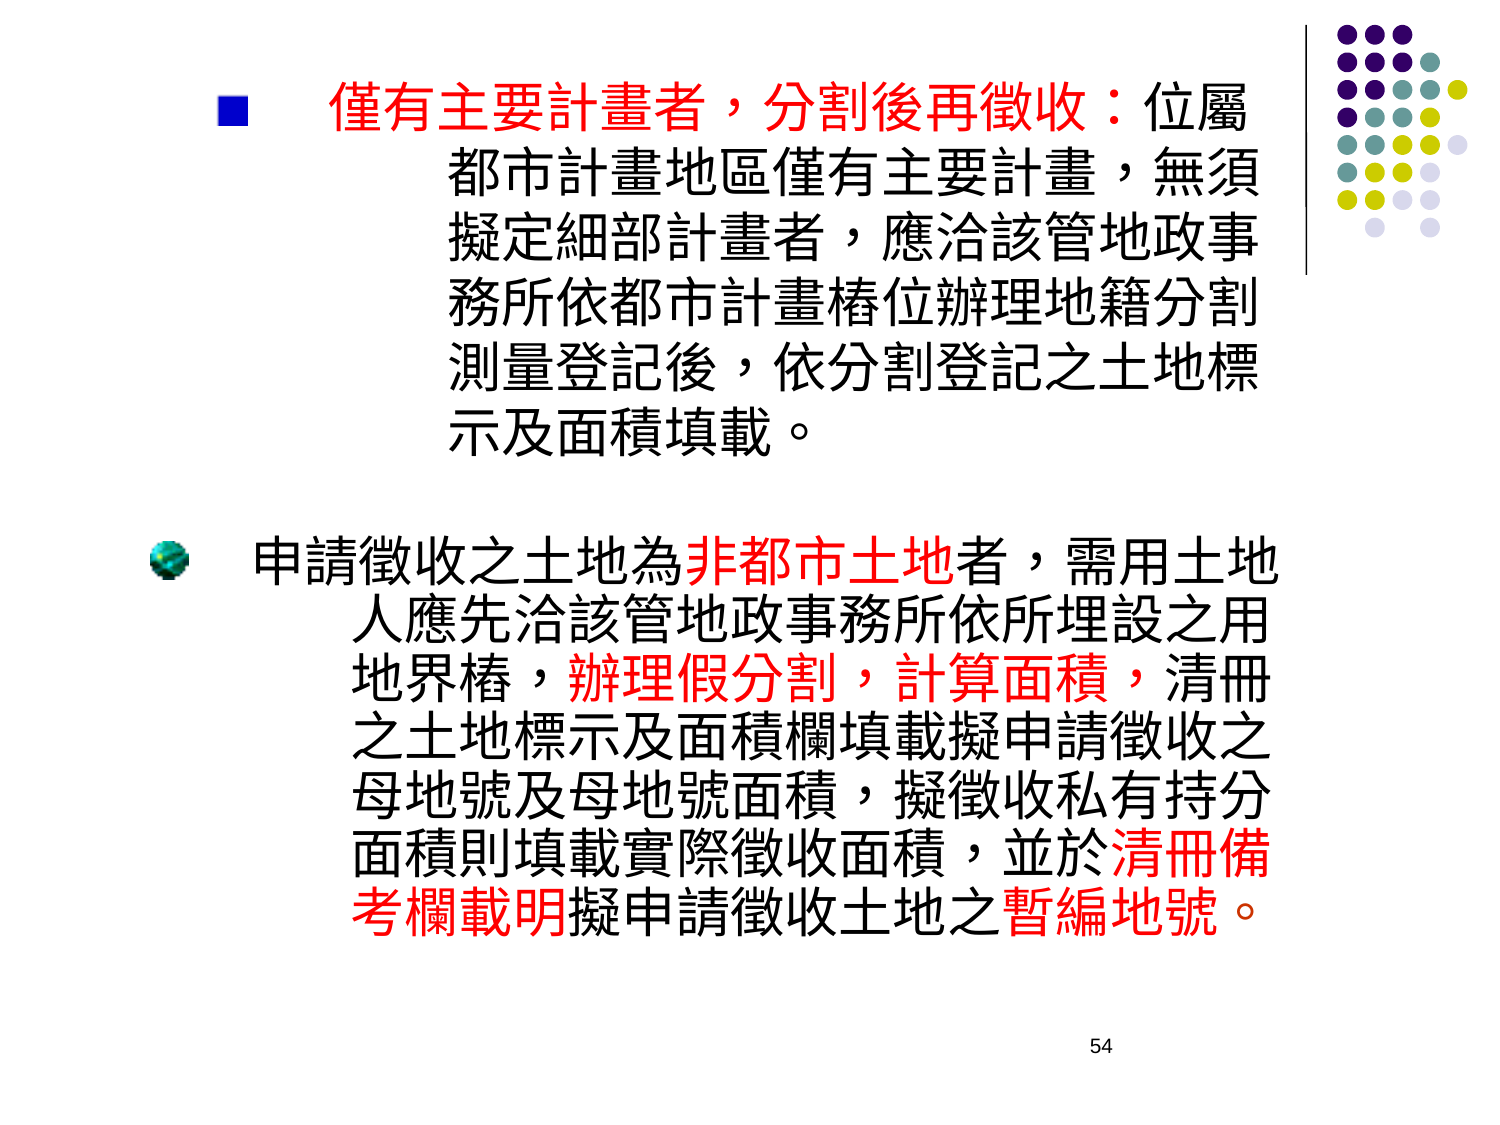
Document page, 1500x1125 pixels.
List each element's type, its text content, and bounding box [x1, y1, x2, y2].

text_box [1074, 1025, 1426, 1101]
list 申請徵收之土地為非都市土地者，需用土地人應先洽該管地政事務所依所埋設之用地界樁，辦理假分割，計算面積，清冊之土地標示及面積欄填載擬申請徵收之母地號及母地號面積，擬徵收私有持分面積則填載實際徵收面積，並於清冊備考欄載明擬申請徵收土地之暫編地號。 [135, 527, 1306, 1018]
title 僅有主要計畫者，分割後再徵收：位屬都市計畫地區僅有主要計畫，無須擬定細部計畫者，應洽該管地政事務所依都市計畫樁位辦理地籍分割測量登記後，依分割登記之土地標示及面積填載。 [194, 66, 1306, 514]
